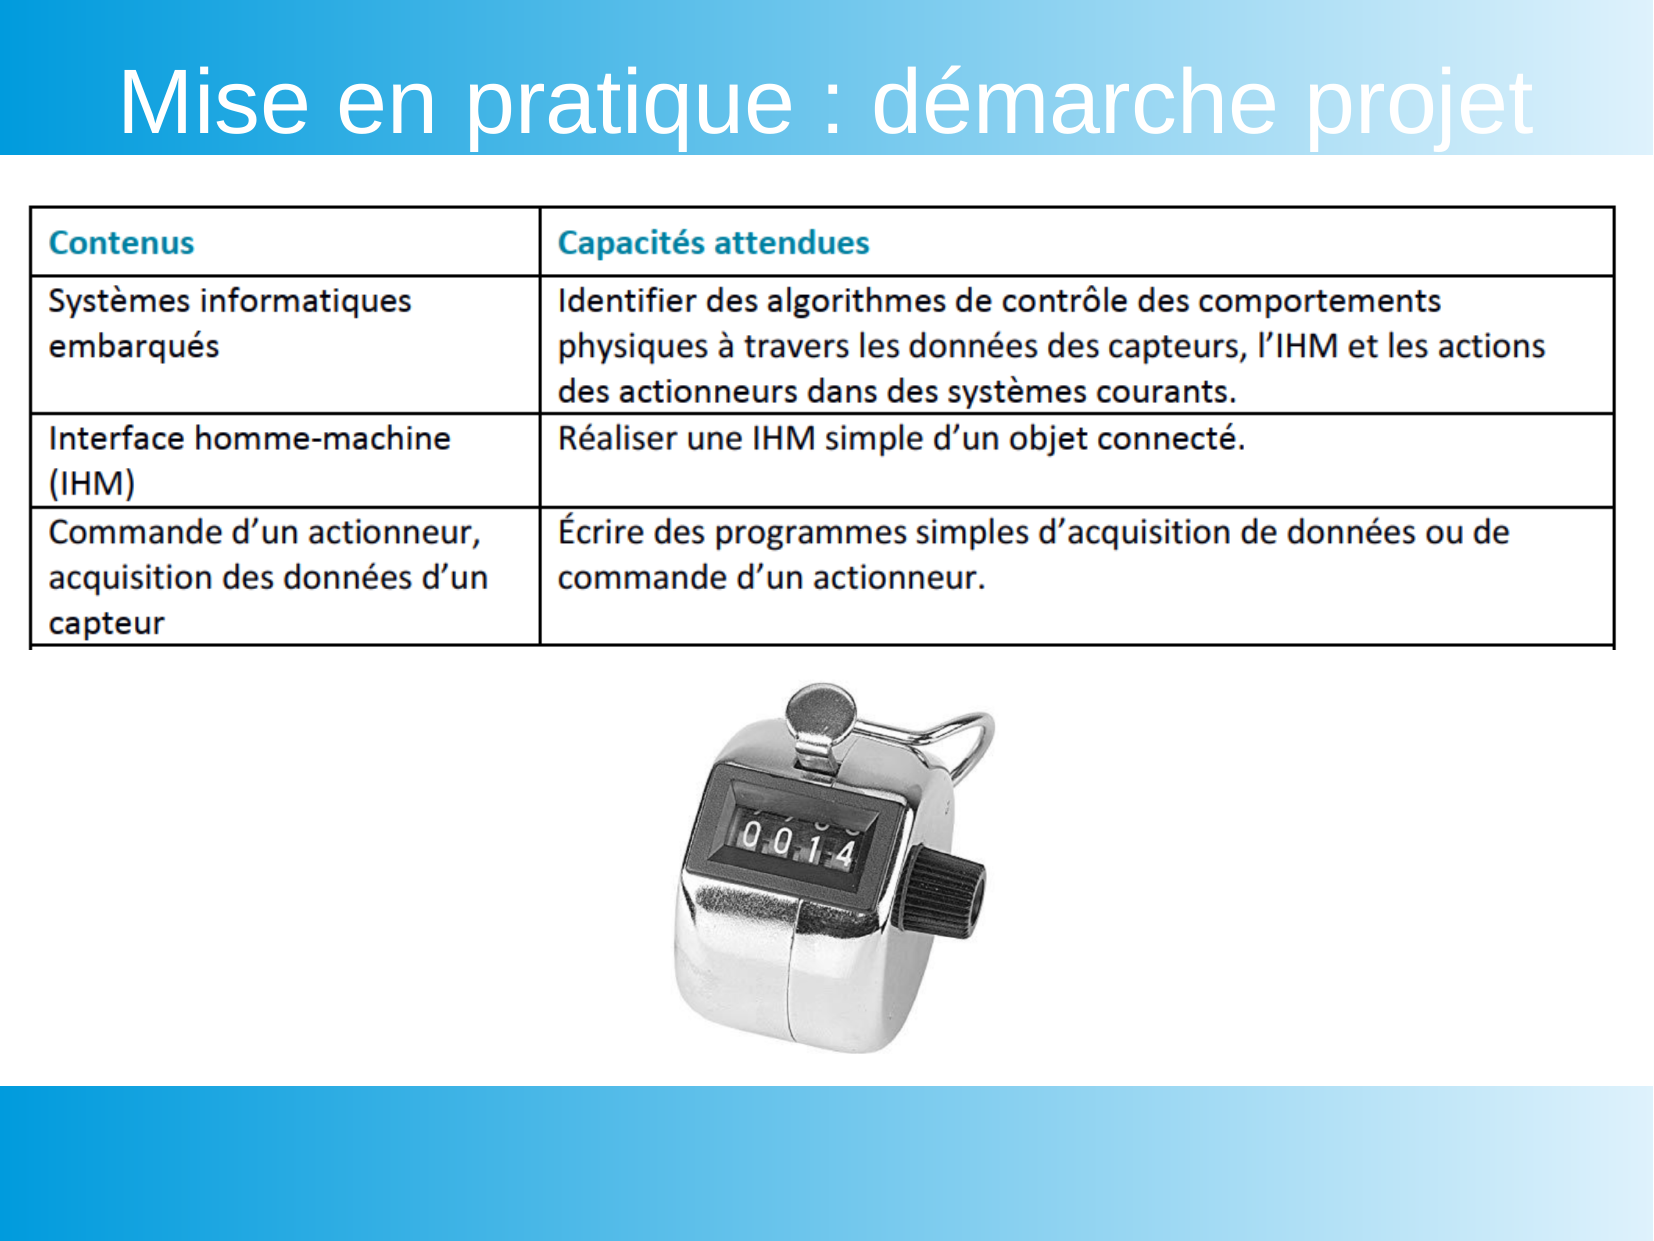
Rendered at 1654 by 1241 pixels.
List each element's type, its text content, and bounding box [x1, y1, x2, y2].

picture [23, 198, 1627, 650]
title Mise en pratique : démarche projet [82, 49, 1571, 155]
picture [659, 673, 1016, 1075]
